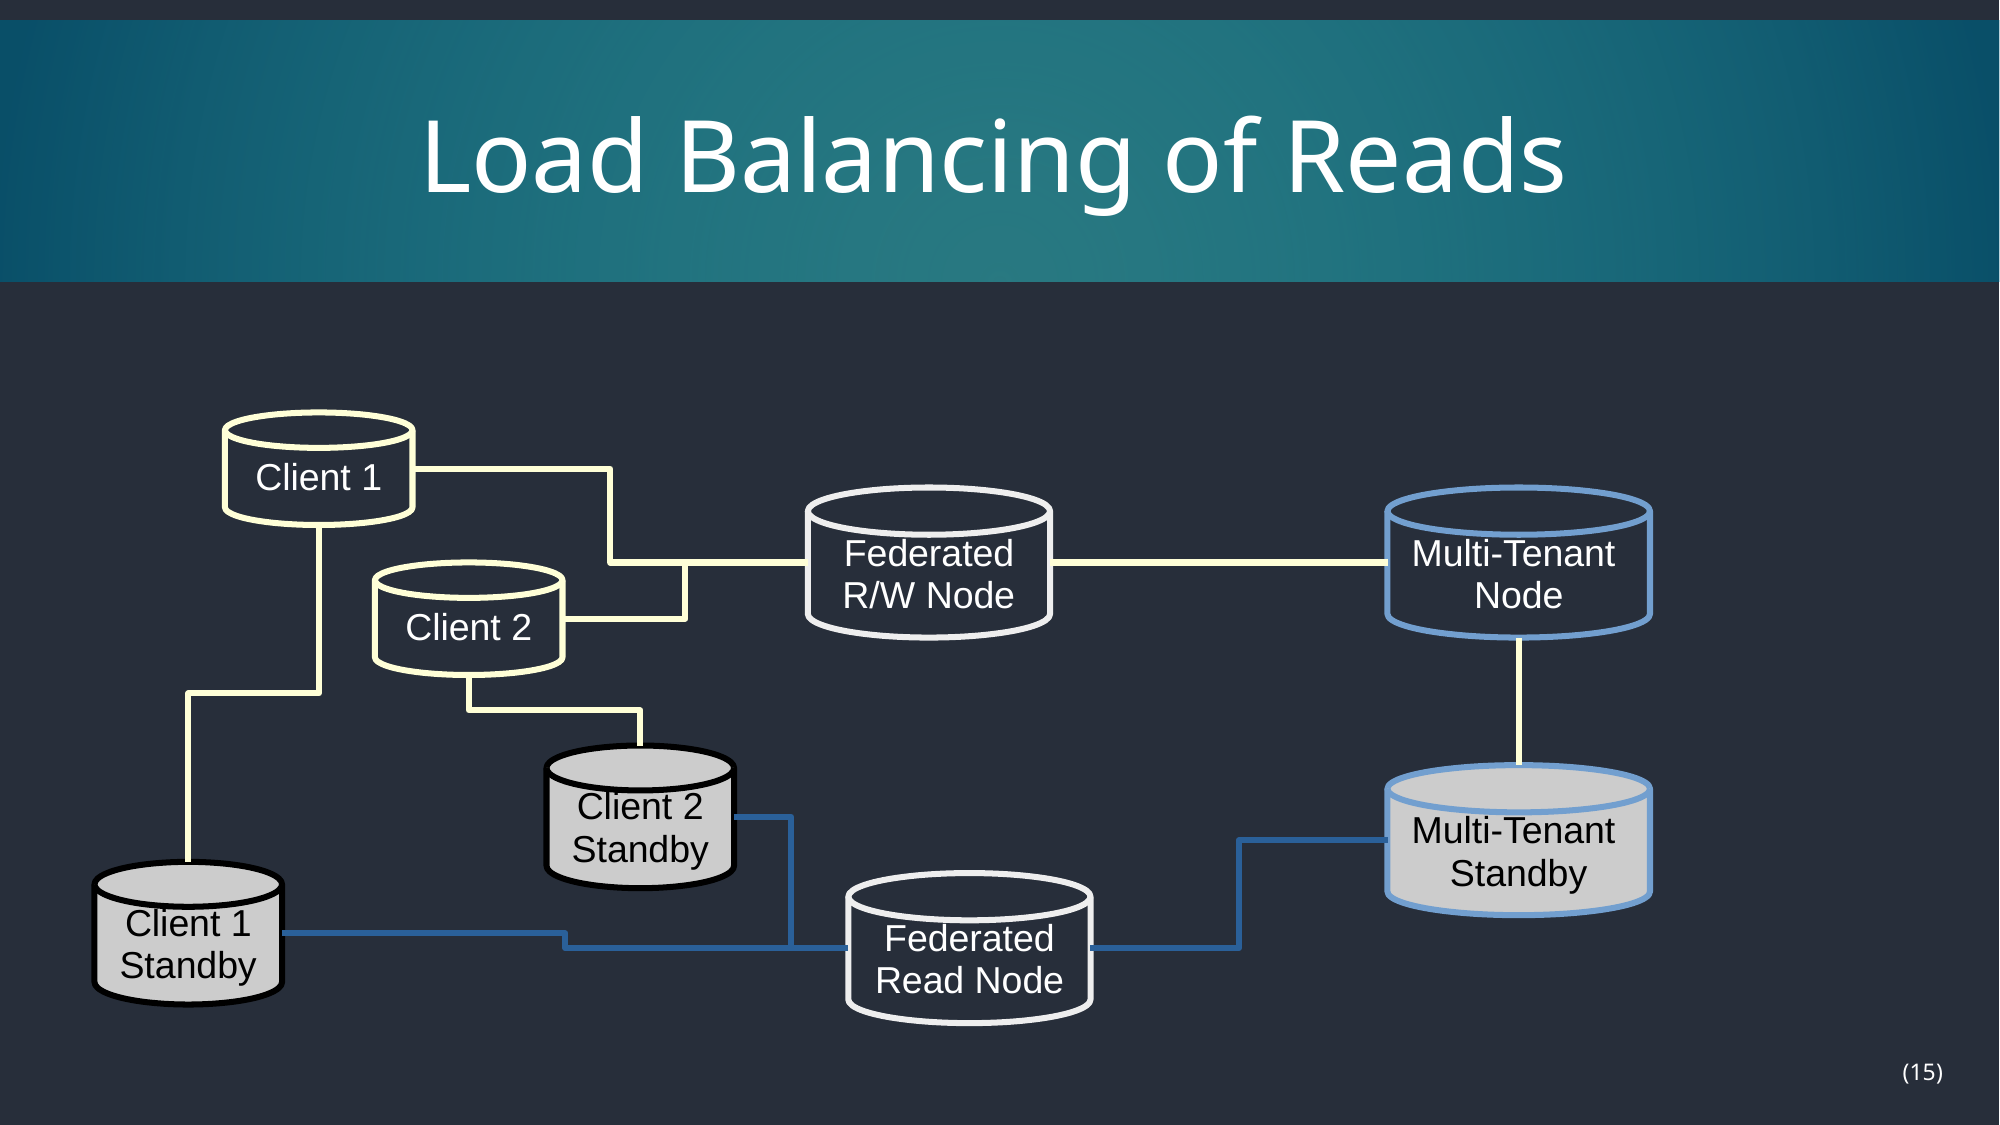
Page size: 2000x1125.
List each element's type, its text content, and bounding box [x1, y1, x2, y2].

text_box Client 2 [374, 562, 563, 675]
text_box Federated Read Node [848, 873, 1091, 1024]
text_box Load Balancing of Reads [37, 85, 1950, 220]
slide_number (<number>) [1508, 1042, 1959, 1103]
text_box Federated R/W Node [807, 487, 1051, 638]
text_box Client 1 [224, 412, 413, 525]
text_box Multi-Tenant Node [1387, 487, 1651, 638]
text_box [0, 20, 2000, 282]
text_box Client 2 Standby [546, 745, 735, 889]
text_box Multi-Tenant Standby [1387, 765, 1651, 916]
text_box Client 1 Standby [94, 861, 283, 1005]
